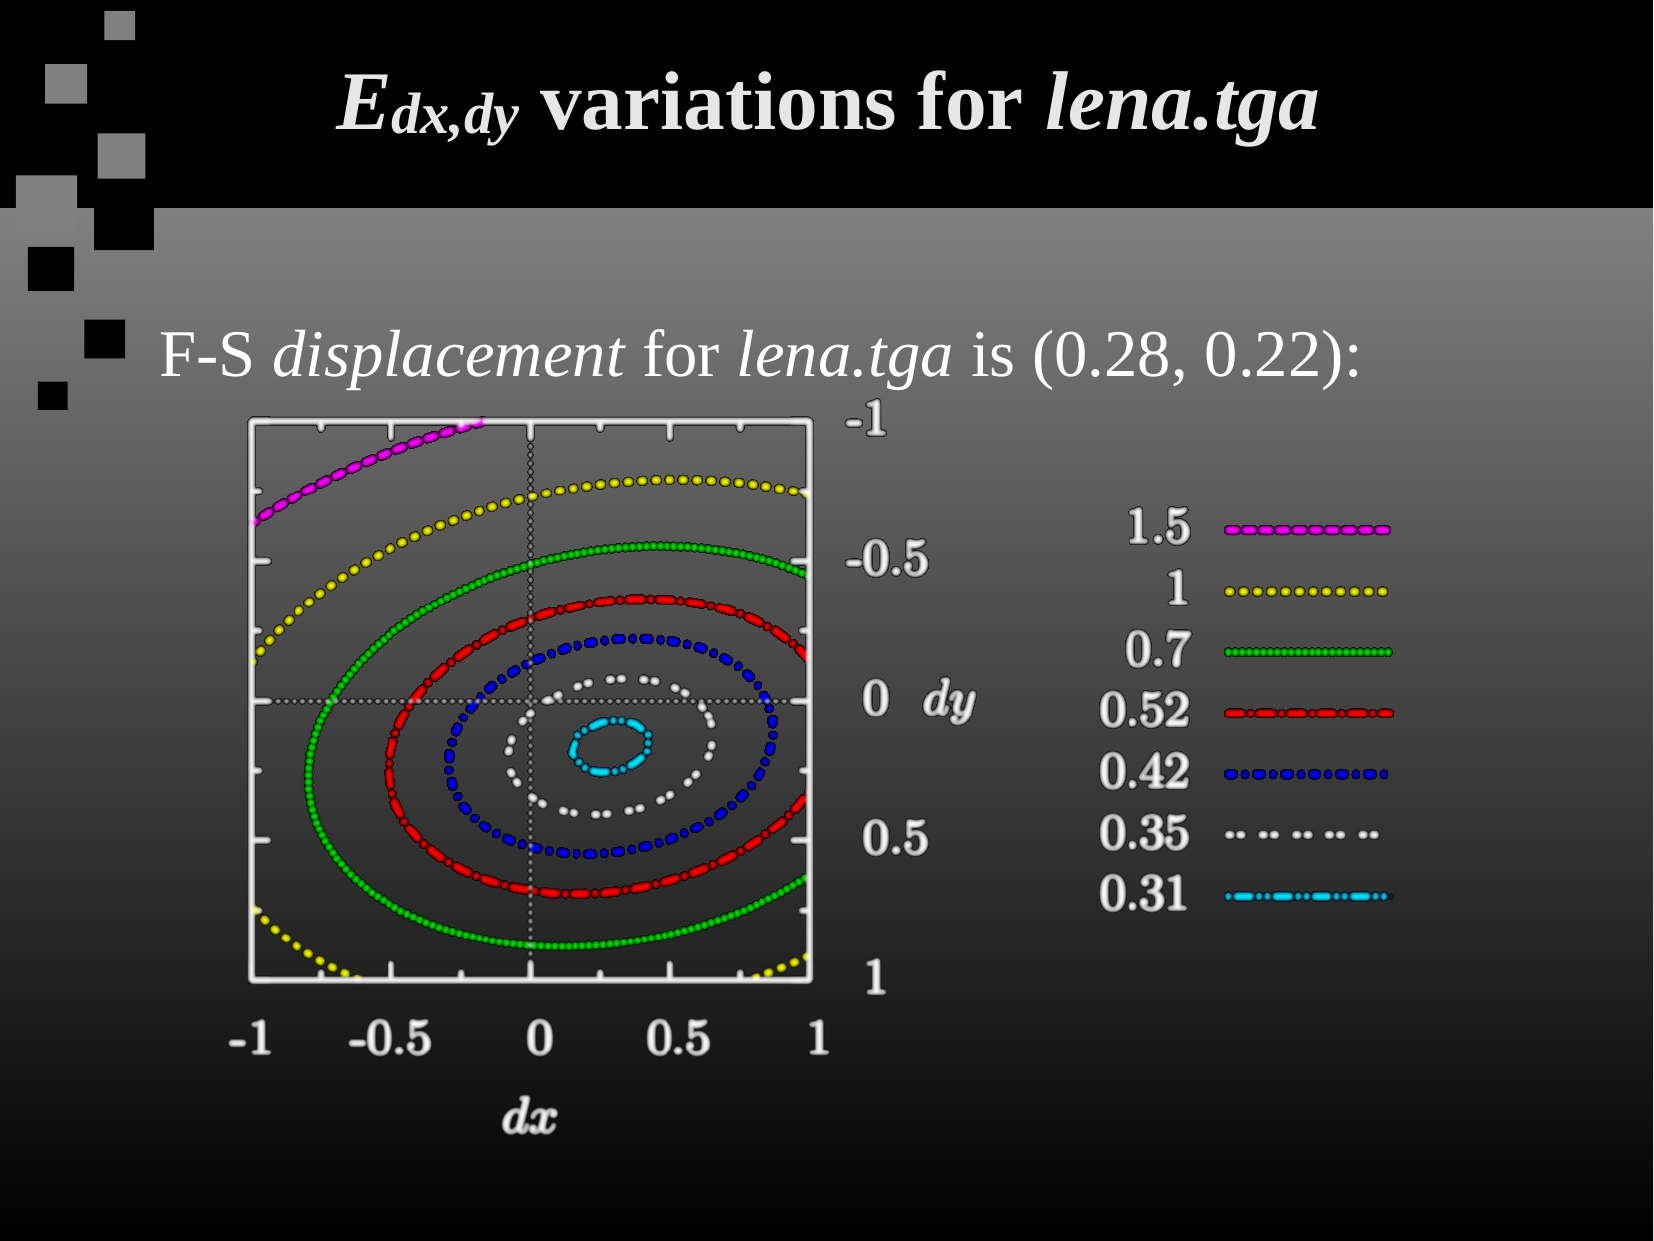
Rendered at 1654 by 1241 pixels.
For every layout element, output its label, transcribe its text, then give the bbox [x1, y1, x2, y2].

list F-S displacement for lena.tga is (0.28, 0.22): [141, 279, 1532, 1183]
title Edx,dy variations for lena.tga [90, 0, 1567, 204]
